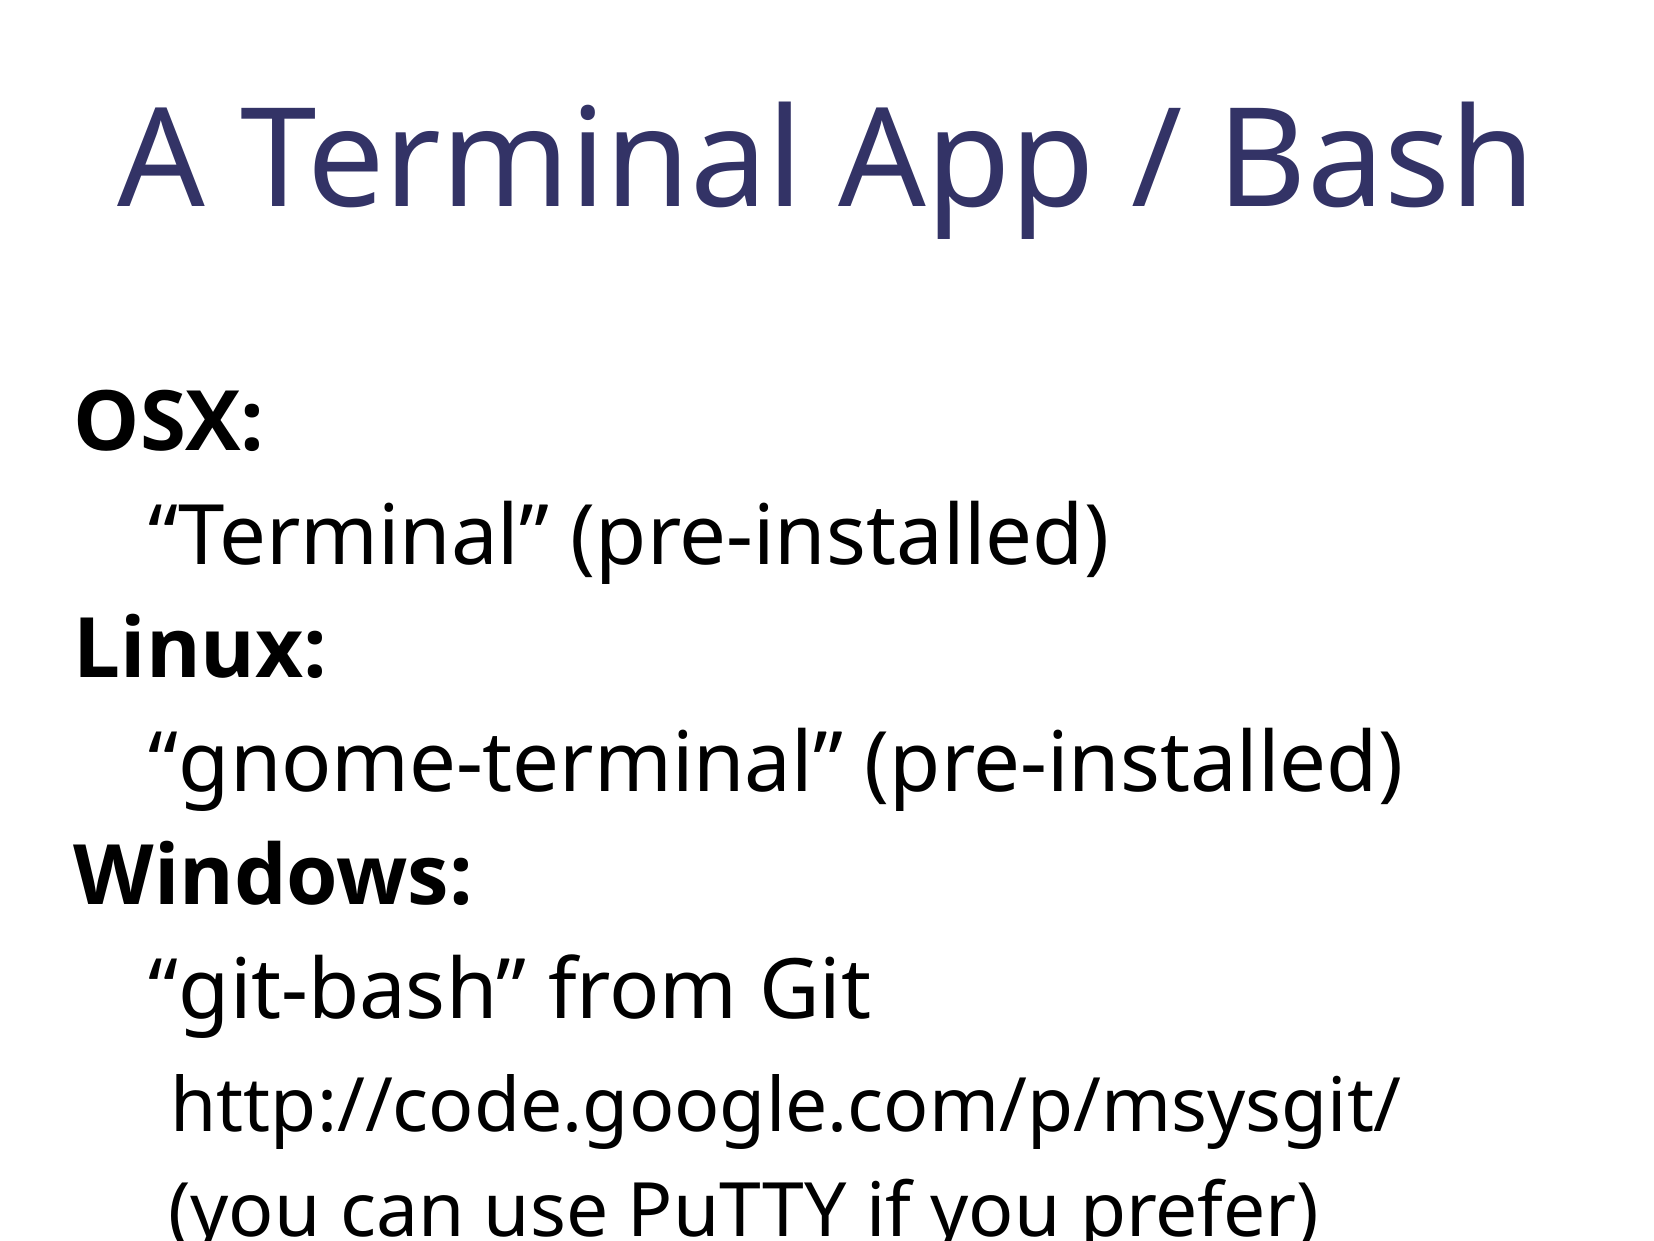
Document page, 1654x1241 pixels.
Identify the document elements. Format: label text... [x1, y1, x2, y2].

title A Terminal App / Bash [29, 56, 1625, 250]
text_box OSX: “Terminal” (pre-installed) Linux: “gnome-terminal” (pre-installed) Windows: “git-bash” from Git http://code.google.com/p/msysgit/ (you can use PuTTY if you prefer) [59, 354, 1654, 1170]
